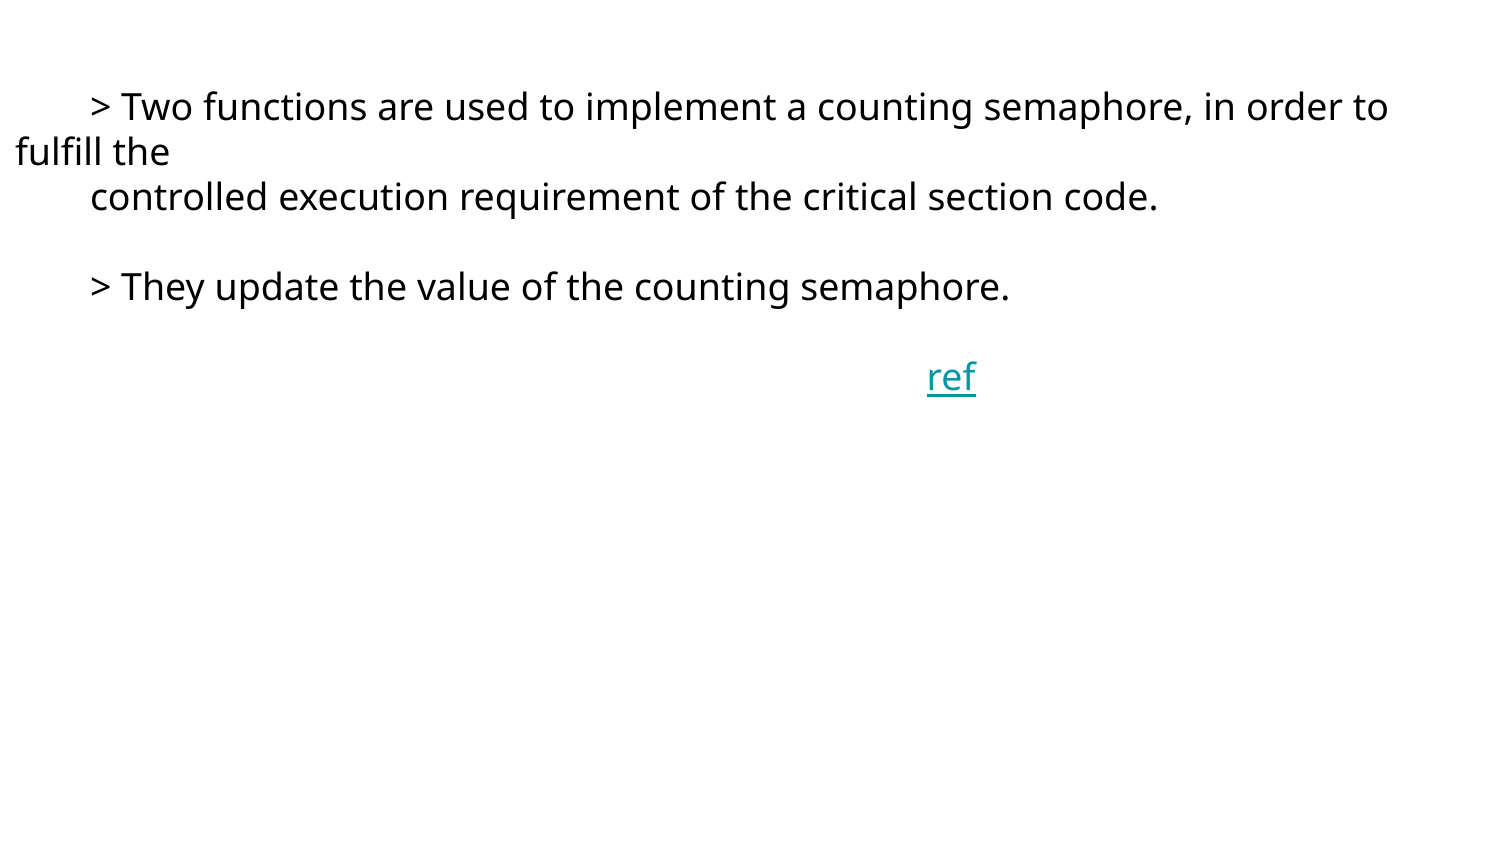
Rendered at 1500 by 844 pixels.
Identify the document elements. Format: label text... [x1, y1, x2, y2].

text_box > Two functions are used to implement a counting semaphore, in order to fulfill the controlled execution requirement of the critical section code. > They update the value of the counting semaphore. > They are by convention named P(s) and V(s). (ref) > P(s) decreases the value of the semaphore. It is placed in the entry code block. > V(s) increases the value of the semaphore. It is placed in the exit code block. [0, 118, 1500, 594]
